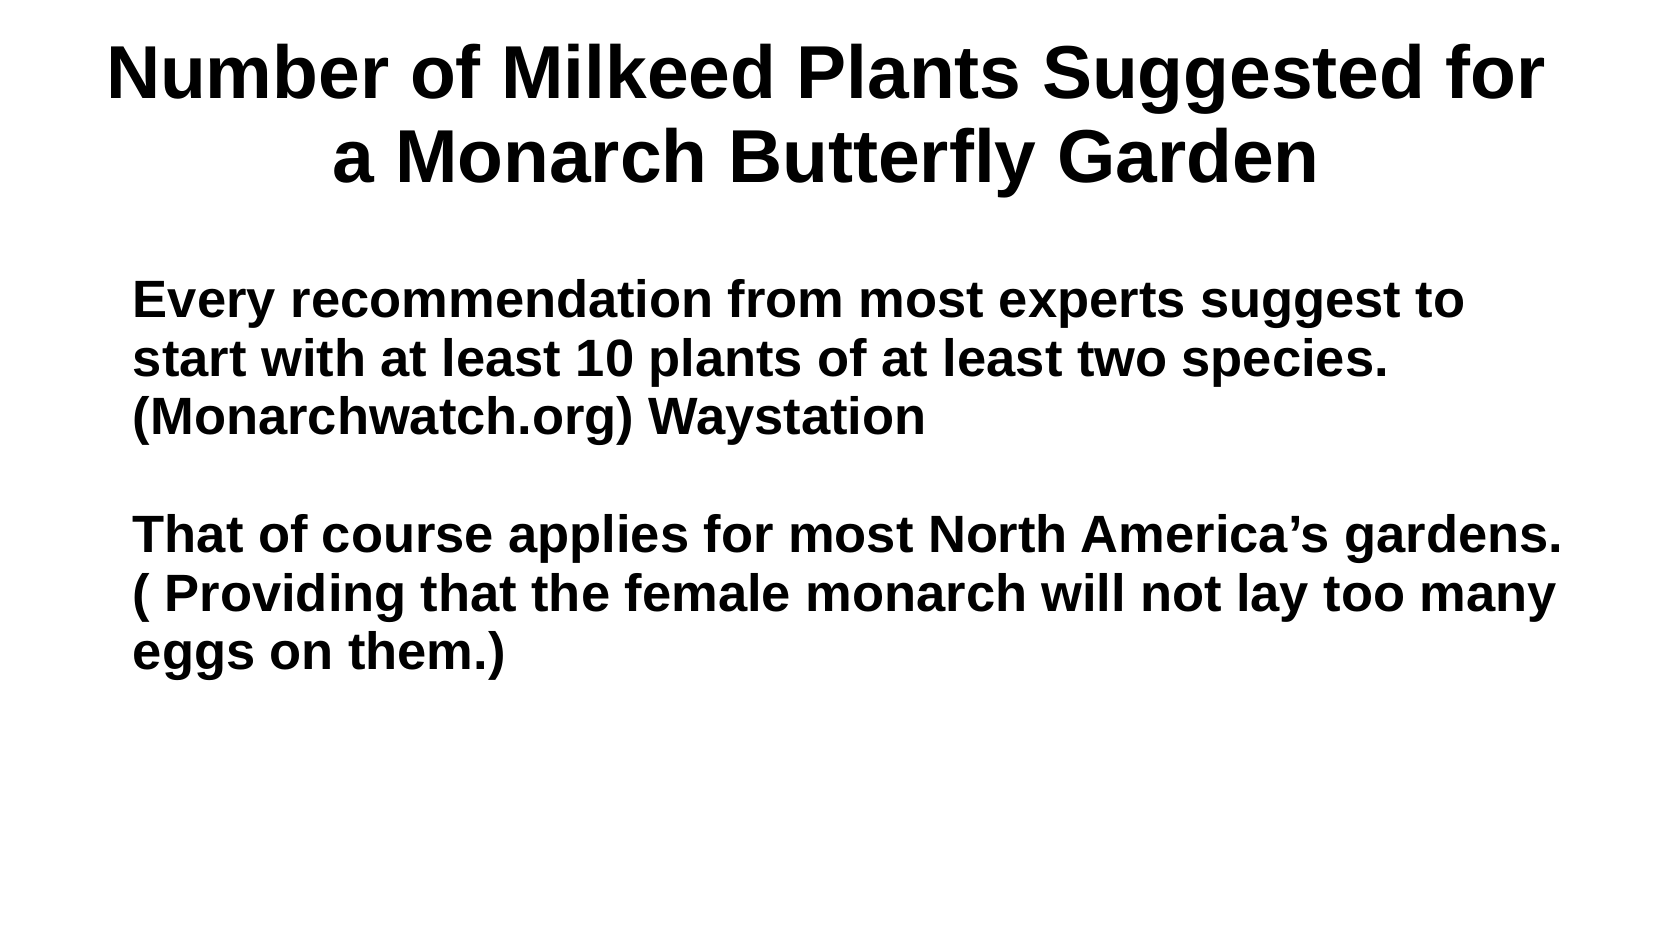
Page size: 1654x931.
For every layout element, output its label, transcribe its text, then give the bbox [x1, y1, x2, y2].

title Number of Milkeed Plants Suggested for a Monarch Butterfly Garden [82, 12, 1571, 218]
list Every recommendation from most experts suggest to start with at least 10 plants of at least two species. (Monarchwatch.org) Waystation That of course applies for most North America’s gardens. ( Providing that the female monarch will not lay too many eggs on them.) [83, 217, 845, 758]
list [845, 217, 1572, 758]
